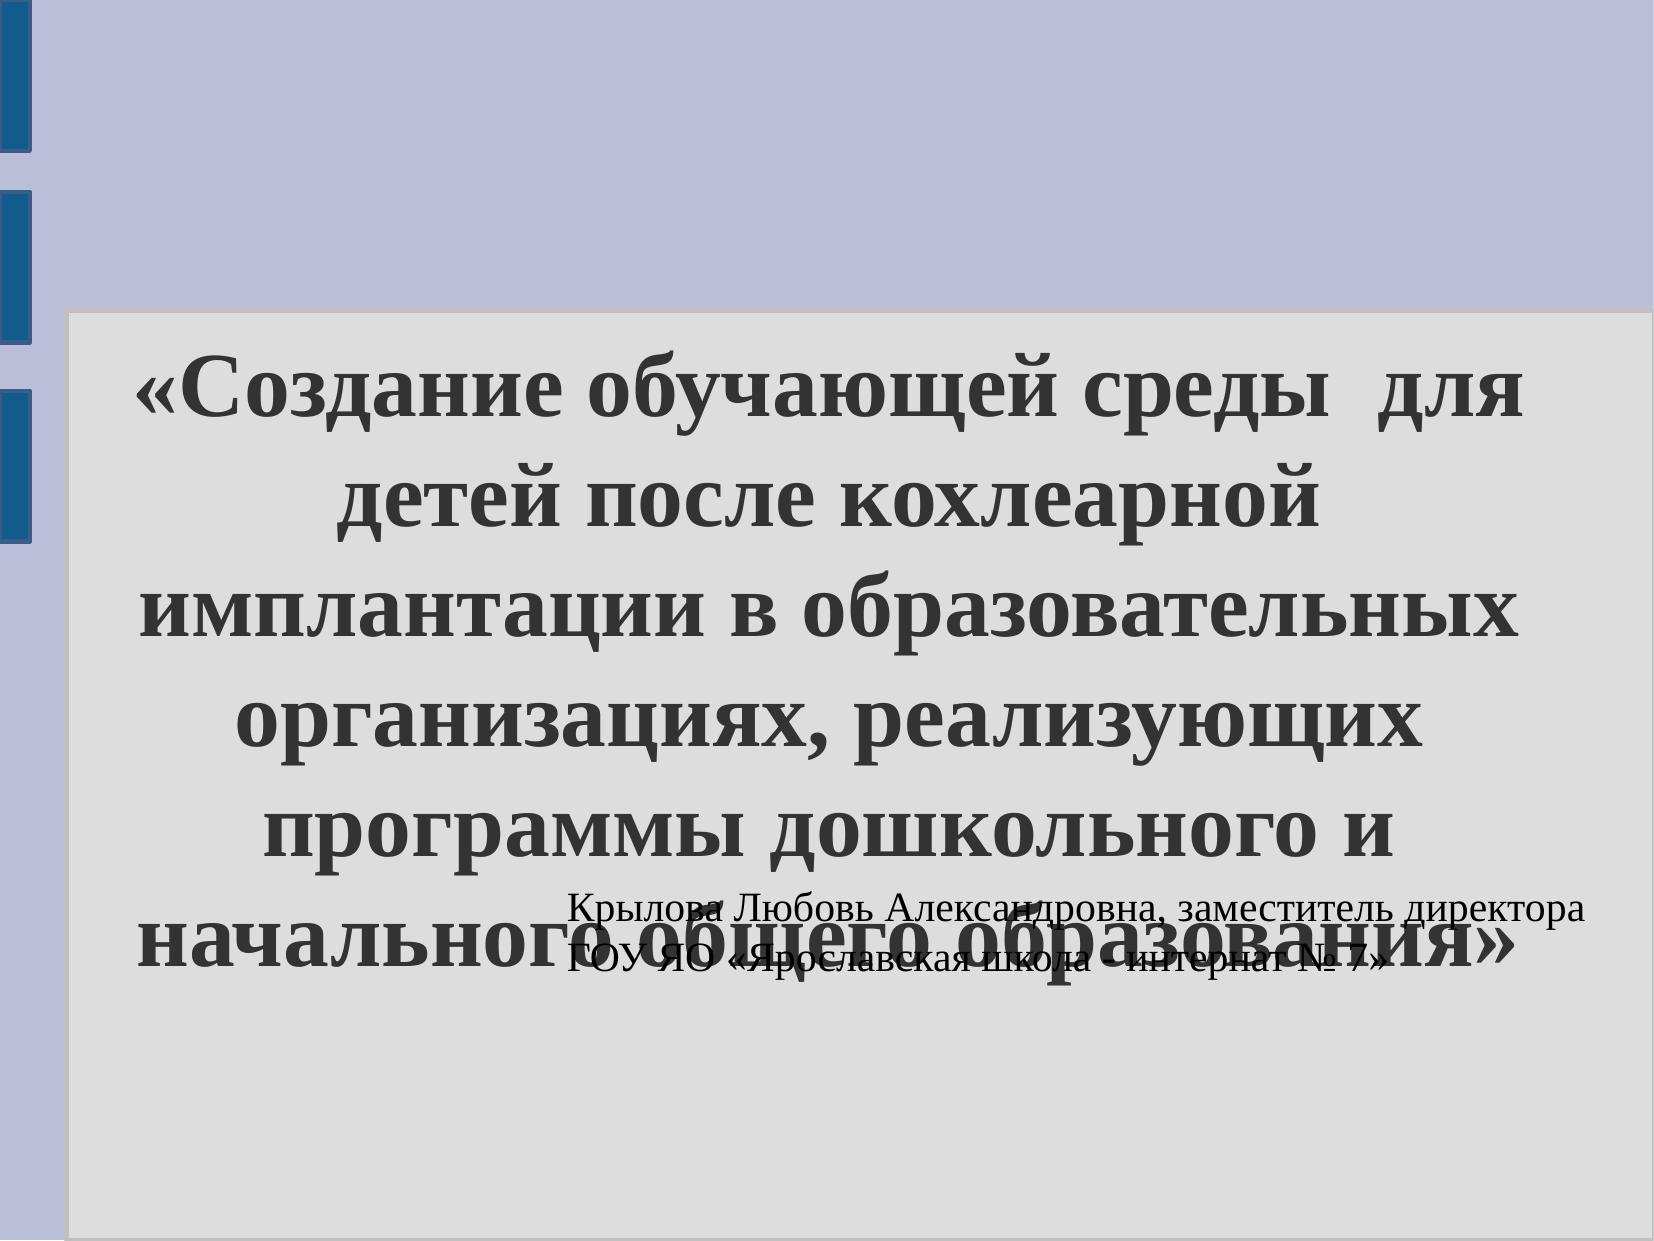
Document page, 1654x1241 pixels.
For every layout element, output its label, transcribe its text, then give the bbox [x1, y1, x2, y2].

subtitle Крылова Любовь Александровна, заместитель директора ГОУ ЯО «Ярославская школа - интернат № 7» [566, 879, 1617, 1010]
title «Создание обучающей среды для детей после кохлеарной имплантации в образовательных организациях, реализующих программы дошкольного и начального общего образования» [123, 324, 1536, 650]
